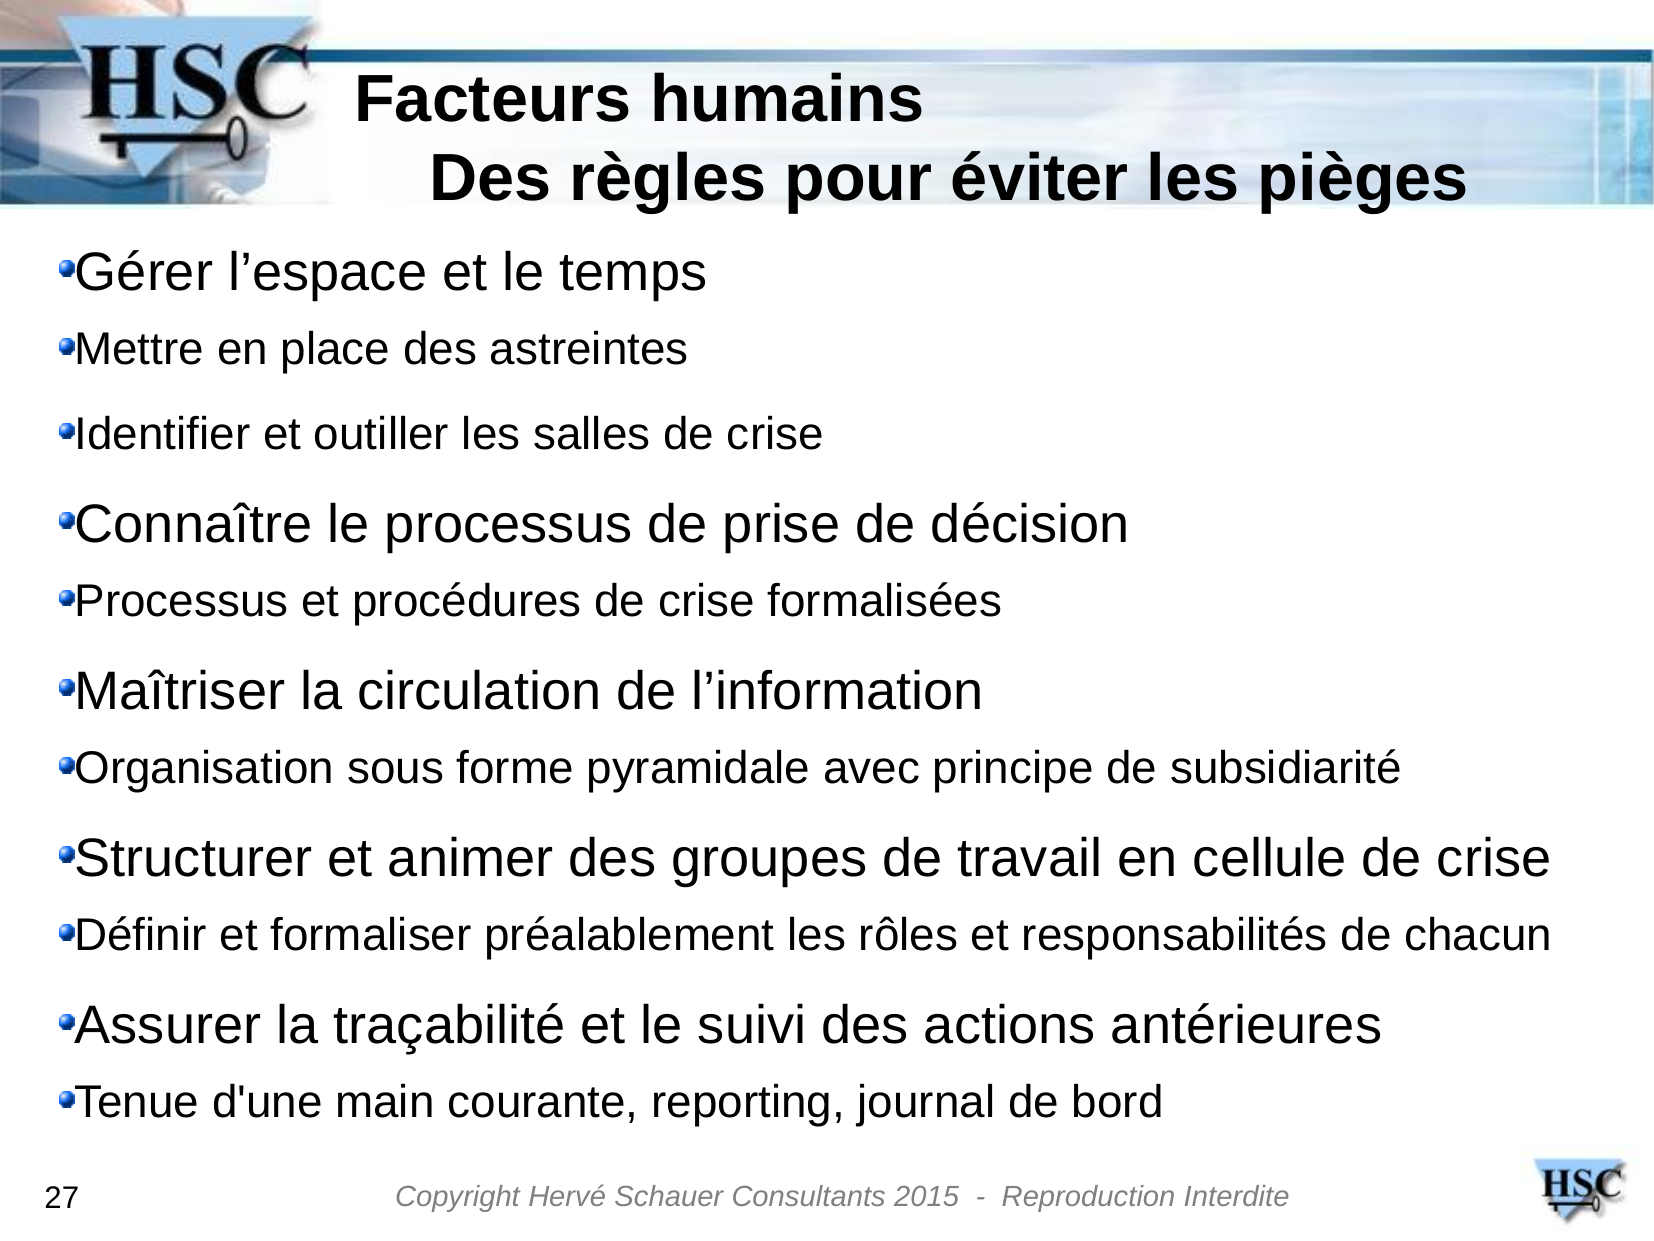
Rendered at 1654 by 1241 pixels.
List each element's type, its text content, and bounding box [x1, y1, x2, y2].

list Gérer l’espace et le temps Mettre en place des astreintes Identifier et outiller les salles de crise Connaître le processus de prise de décision Processus et procédures de crise formalisées Maîtriser la circulation de l’information Organisation sous forme pyramidale avec principe de subsidiarité Structurer et animer des groupes de travail en cellule de crise Définir et formaliser préalablement les rôles et responsabilités de chacun Assurer la traçabilité et le suivi des actions antérieures Tenue d'une main courante, reporting, journal de bord [59, 236, 1625, 1152]
title Facteurs humains Des règles pour éviter les pièges [354, 59, 1654, 210]
